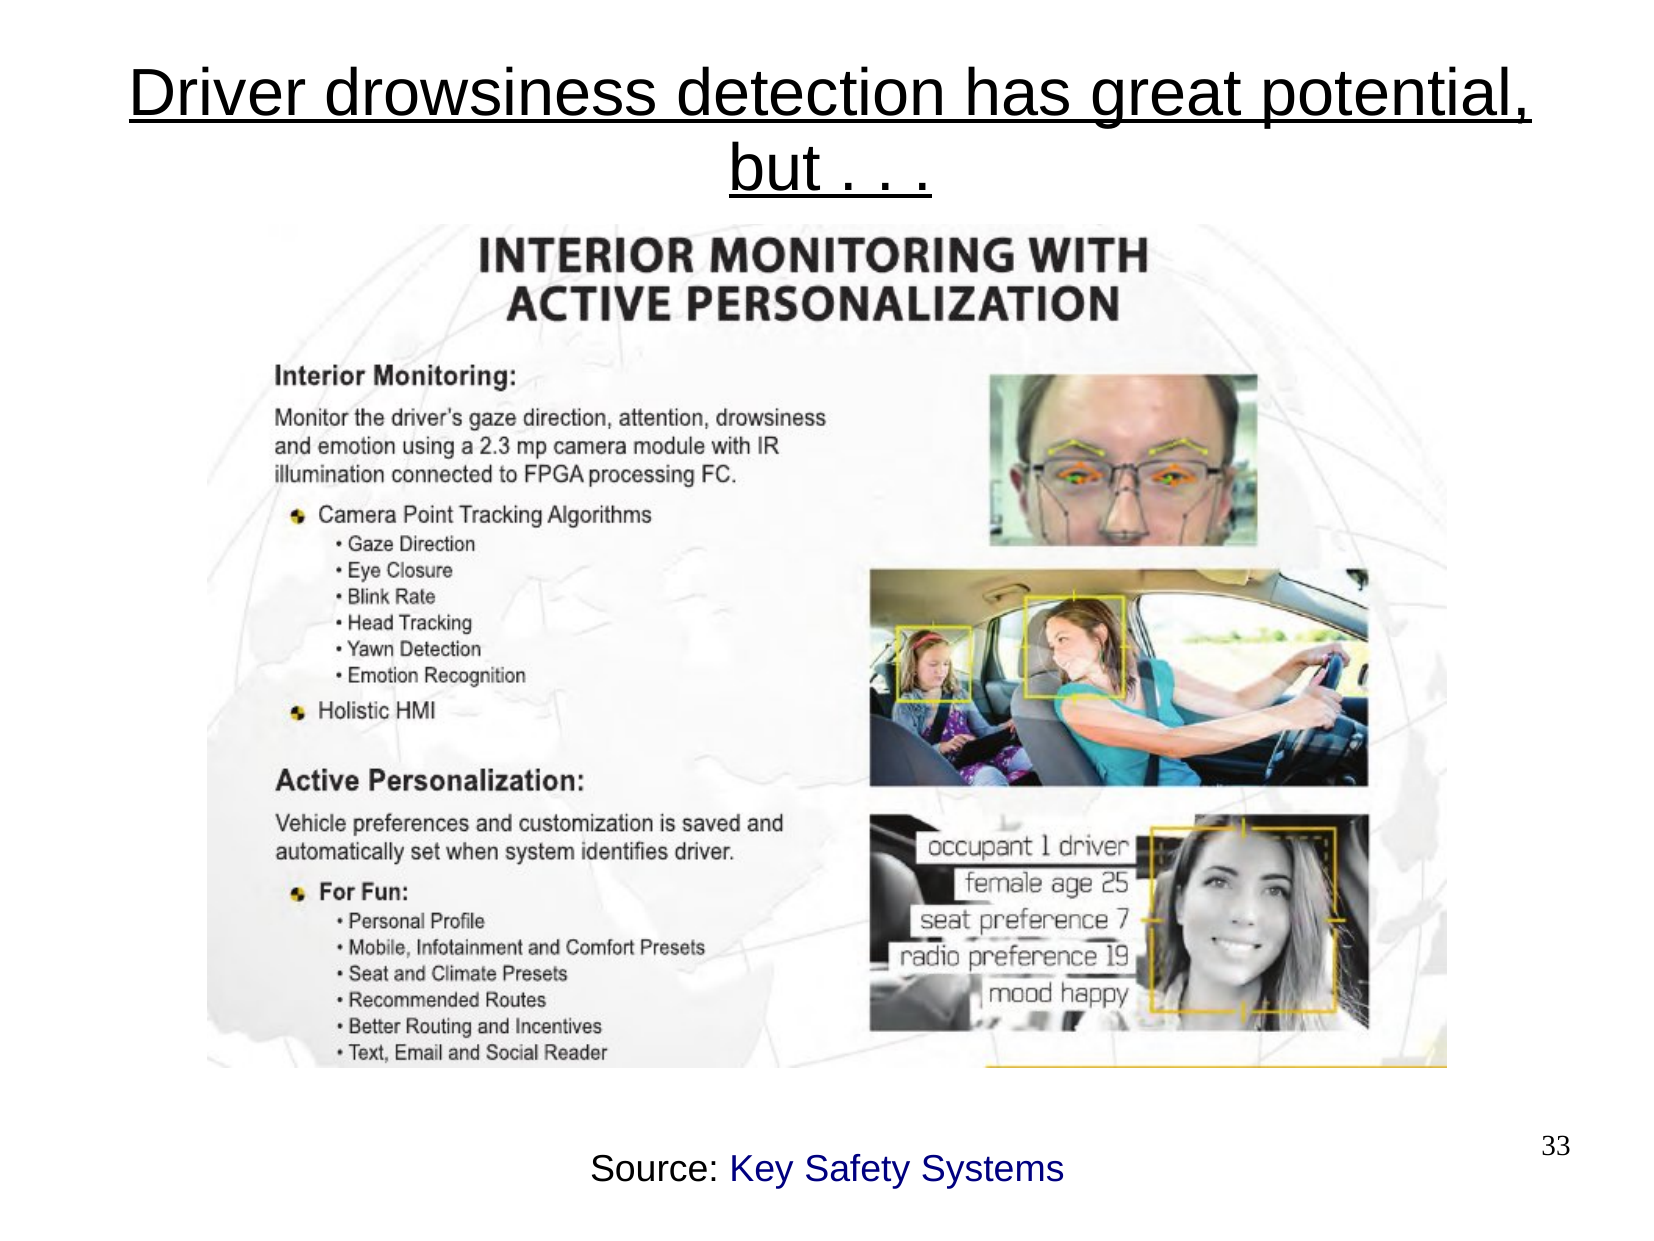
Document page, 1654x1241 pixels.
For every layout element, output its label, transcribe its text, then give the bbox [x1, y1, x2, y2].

picture [207, 224, 1447, 1068]
title Driver drowsiness detection has great potential, but . . . [90, 49, 1571, 211]
text_box Source: Key Safety Systems [575, 1140, 1079, 1197]
